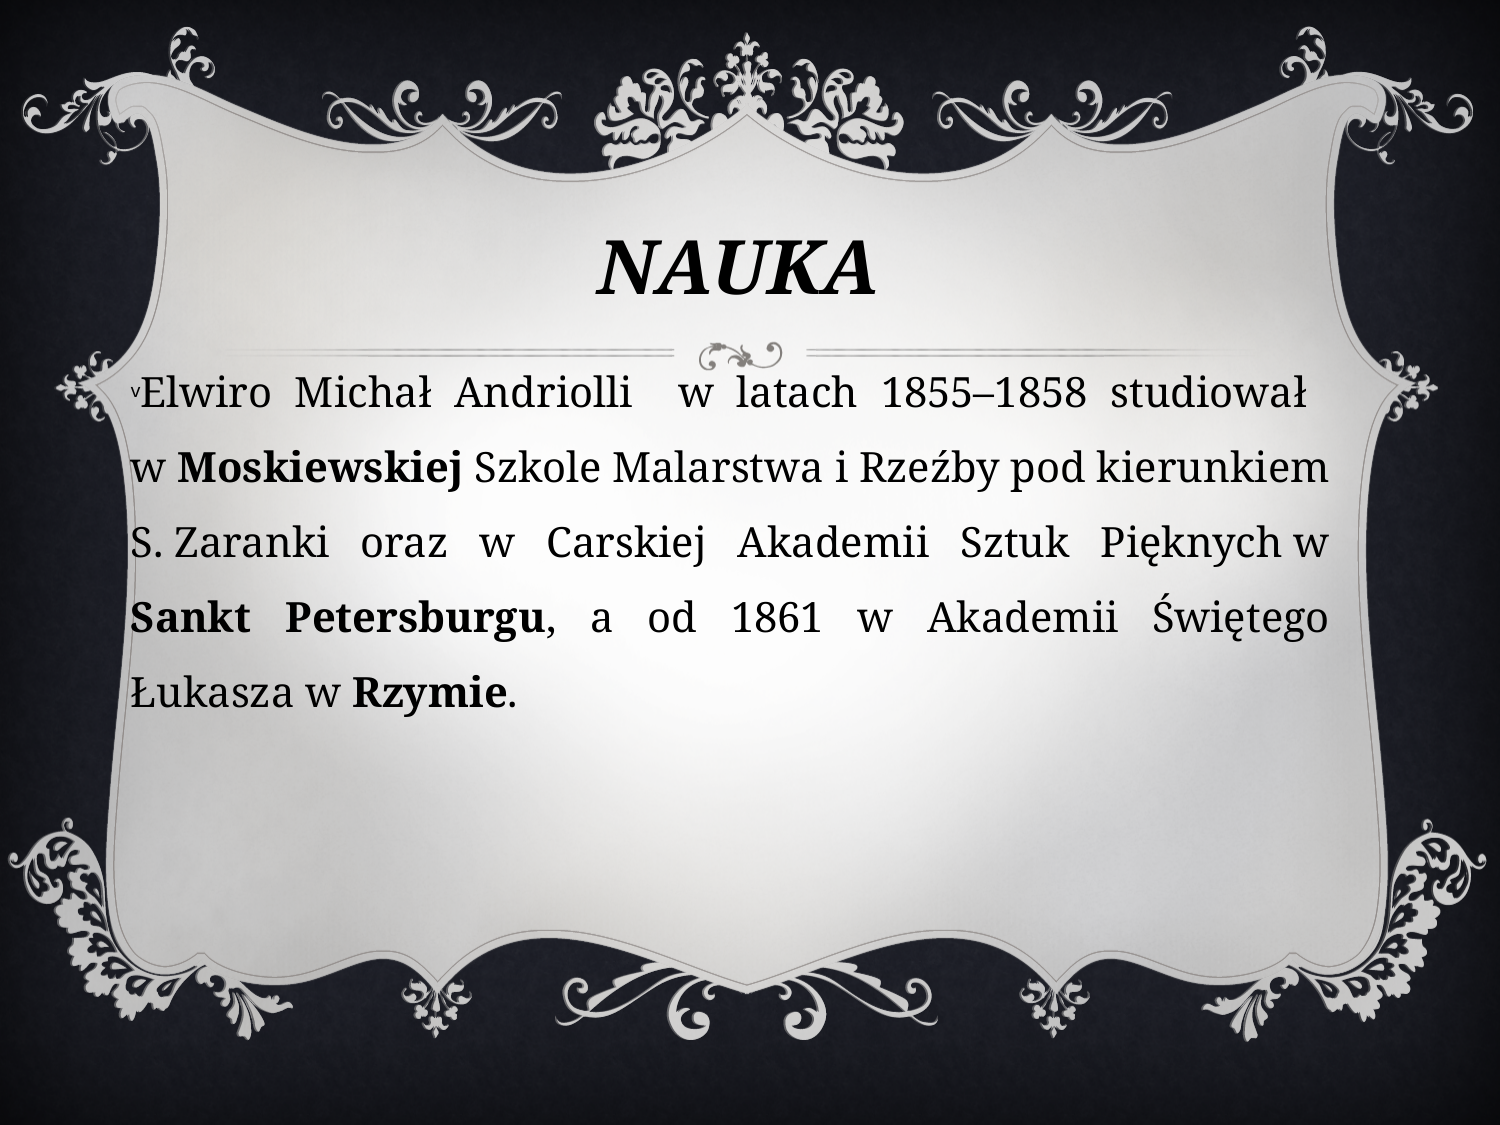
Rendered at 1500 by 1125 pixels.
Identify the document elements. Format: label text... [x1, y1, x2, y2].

picture [0, 0, 1500, 1125]
list Elwiro Michał Andriolli w latach 1855–1858 studiował w Moskiewskiej Szkole Malarstwa i Rzeźby pod kierunkiem S. Zaranki oraz w Carskiej Akademii Sztuk Pięknych w Sankt Petersburgu, a od 1861 w Akademii Świętego Łukasza w Rzymie. [116, 333, 1345, 1043]
title NAUKA [277, 212, 1199, 303]
